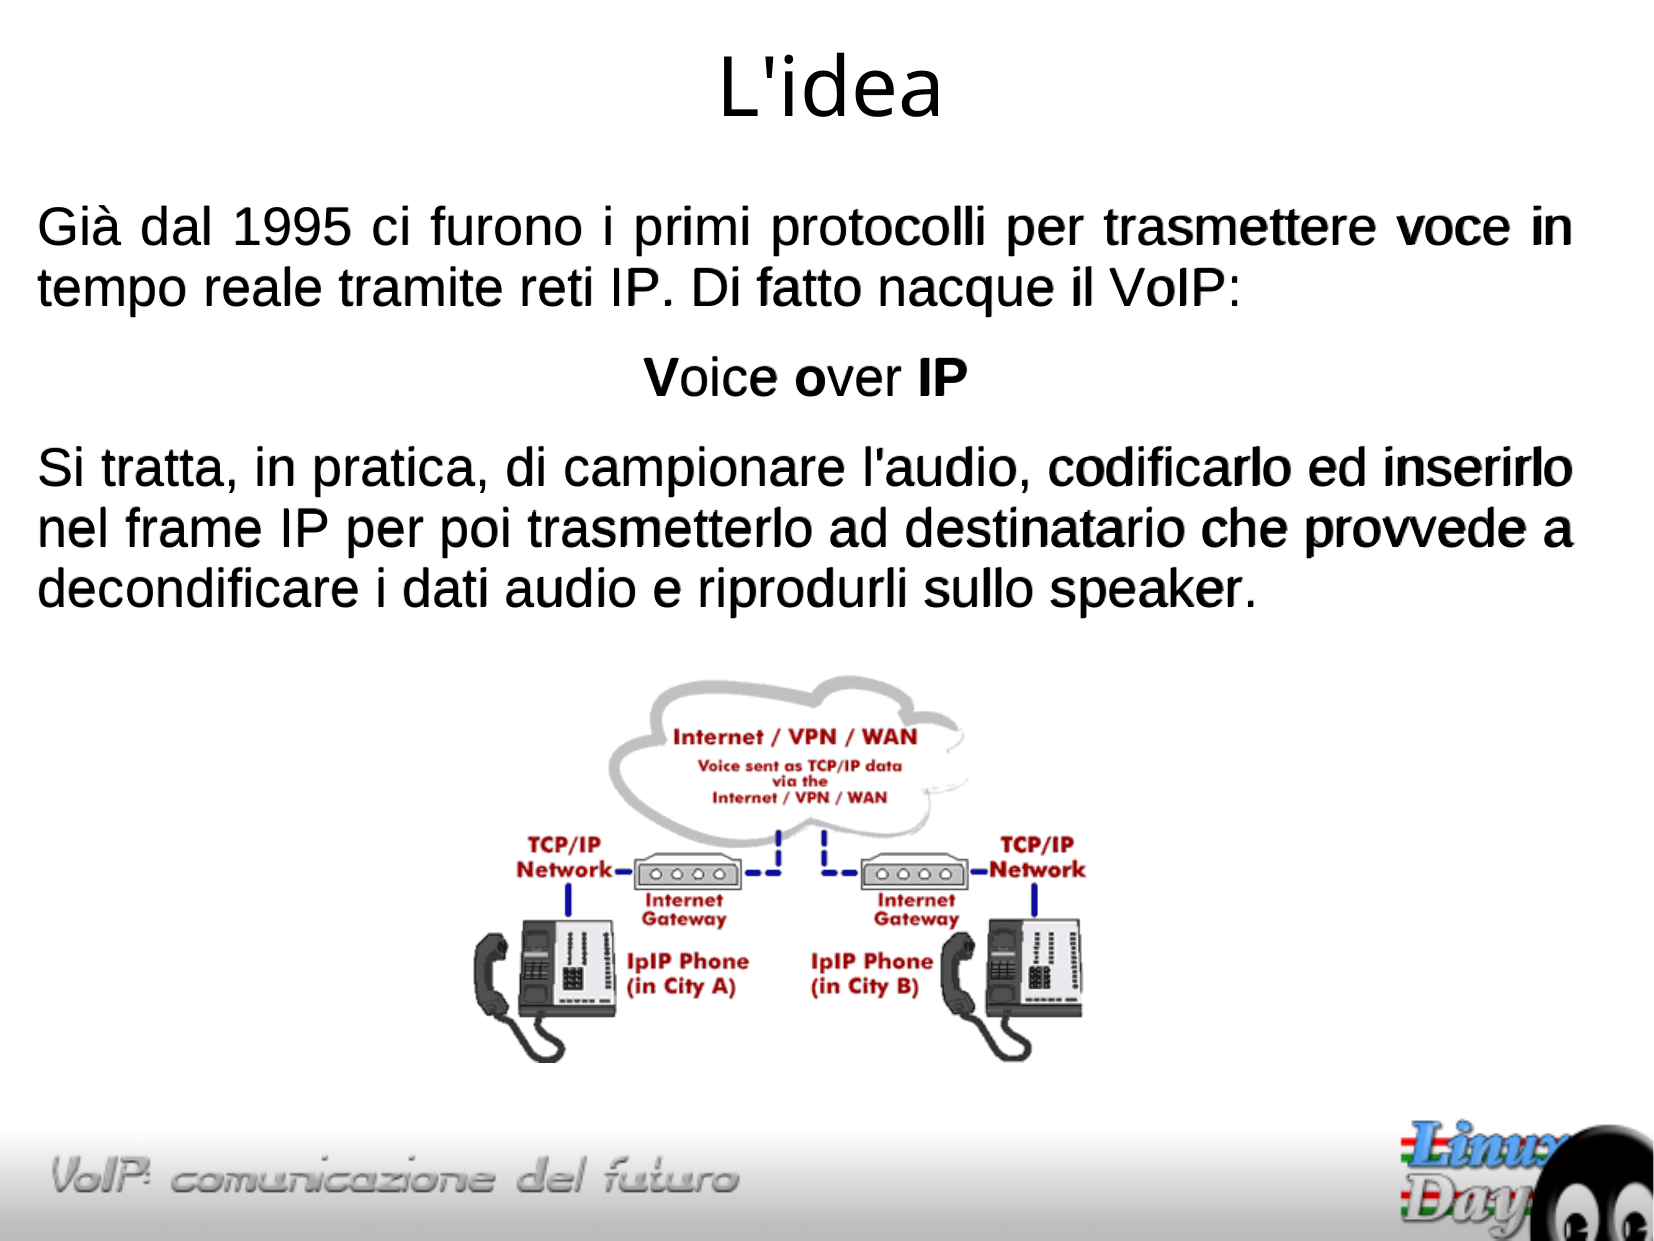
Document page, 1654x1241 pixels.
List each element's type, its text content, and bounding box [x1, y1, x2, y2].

list Già dal 1995 ci furono i primi protocolli per trasmettere voce in tempo reale tramite reti IP. Di fatto nacque il VoIP: Voice over IP Si tratta, in pratica, di campionare l'audio, codificarlo ed inserirlo nel frame IP per poi trasmetterlo ad destinatario che provvede a decondificare i dati audio e riprodurli sullo speaker. [37, 196, 1576, 1066]
picture [0, 1115, 1654, 1241]
title L'idea [86, 0, 1576, 188]
picture [473, 674, 1088, 1063]
